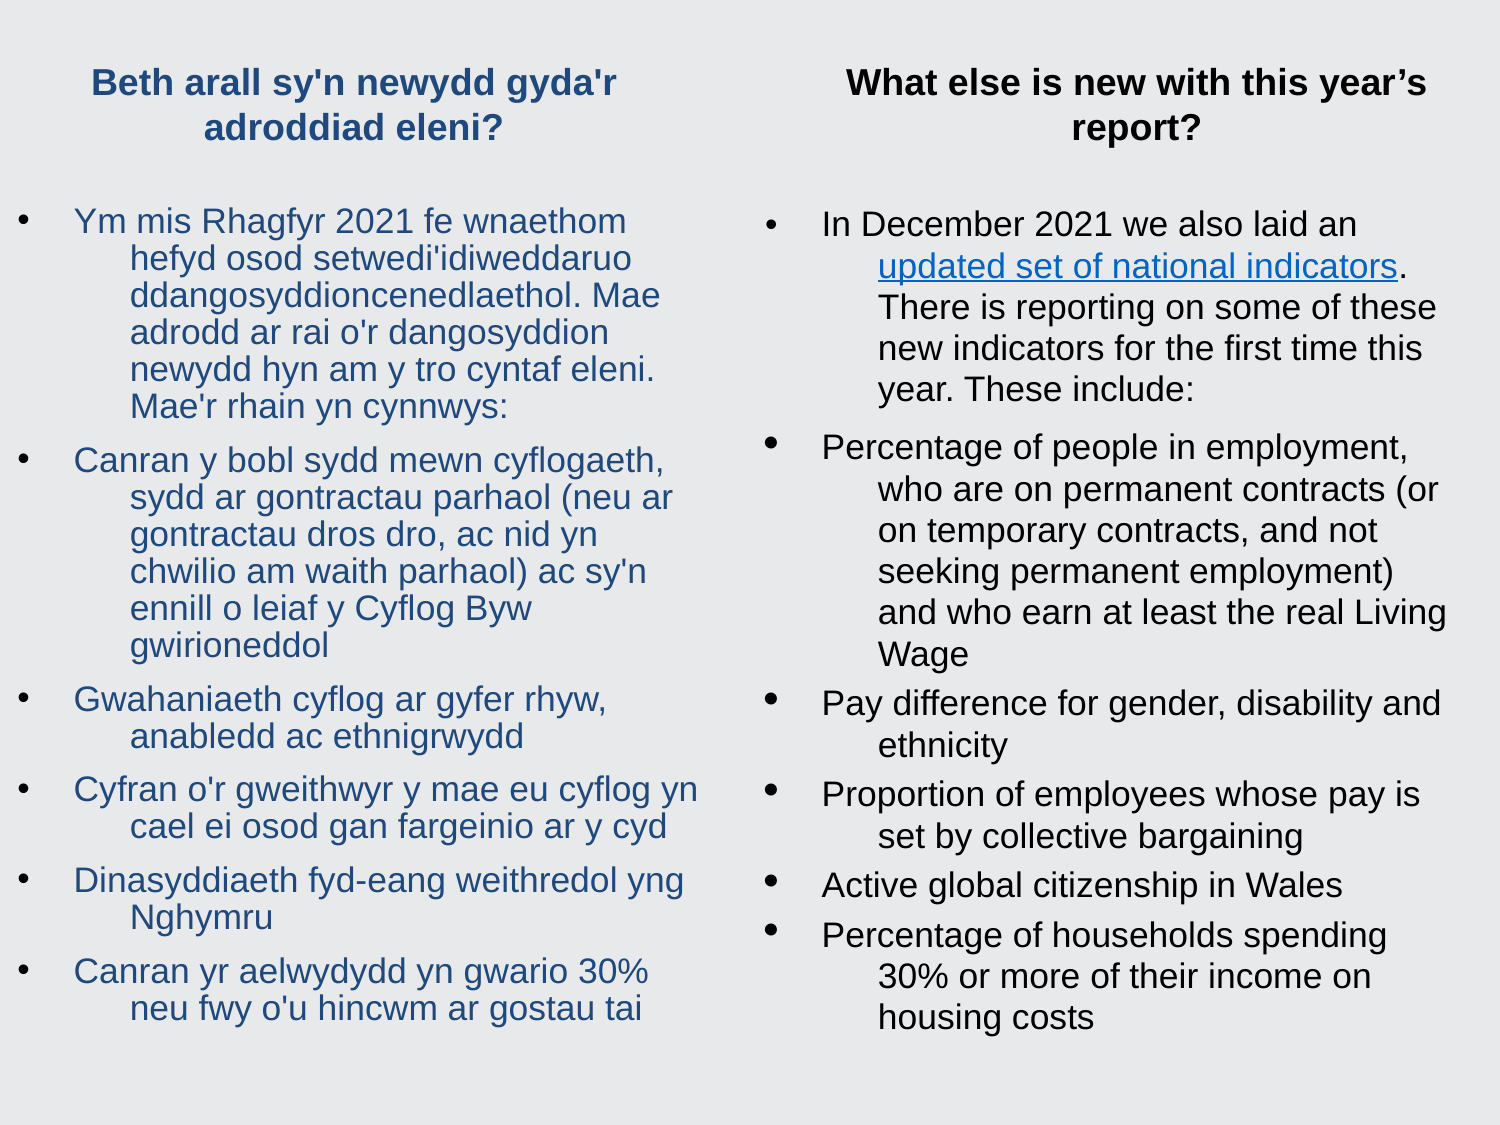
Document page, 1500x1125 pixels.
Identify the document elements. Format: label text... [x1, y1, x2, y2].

subtitle In December 2021 we also laid an updated set of national indicators. There is reporting on some of these new indicators for the first time this year. These include: Percentage of people in employment, who are on permanent contracts (or on temporary contracts, and not seeking permanent employment) and who earn at least the real Living Wage Pay difference for gender, disability and ethnicity Proportion of employees whose pay is set by collective bargaining Active global citizenship in Wales Percentage of households spending 30% or more of their income on housing costs [750, 196, 1466, 1075]
text_box Ym mis Rhagfyr 2021 fe wnaethom hefyd osod set wedi'i diweddaru o ddangosyddion cenedlaethol. Mae adrodd ar rai o'r dangosyddion newydd hyn am y tro cyntaf eleni. Mae'r rhain yn cynnwys: Canran y bobl sydd mewn cyflogaeth, sydd ar gontractau parhaol (neu ar gontractau dros dro, ac nid yn chwilio am waith parhaol) ac sy'n ennill o leiaf y Cyflog Byw gwirioneddol Gwahaniaeth cyflog ar gyfer rhyw, anabledd ac ethnigrwydd Cyfran o'r gweithwyr y mae eu cyflog yn cael ei osod gan fargeinio ar y cyd Dinasyddiaeth fyd-eang weithredol yng Nghymru Canran yr aelwydydd yn gwario 30% neu fwy o'u hincwm ar gostau tai [2, 196, 717, 1075]
text_box What else is new with this year’s report? [809, 50, 1466, 157]
text_box Beth arall sy'n newydd gyda'r adroddiad eleni? [0, 50, 710, 157]
